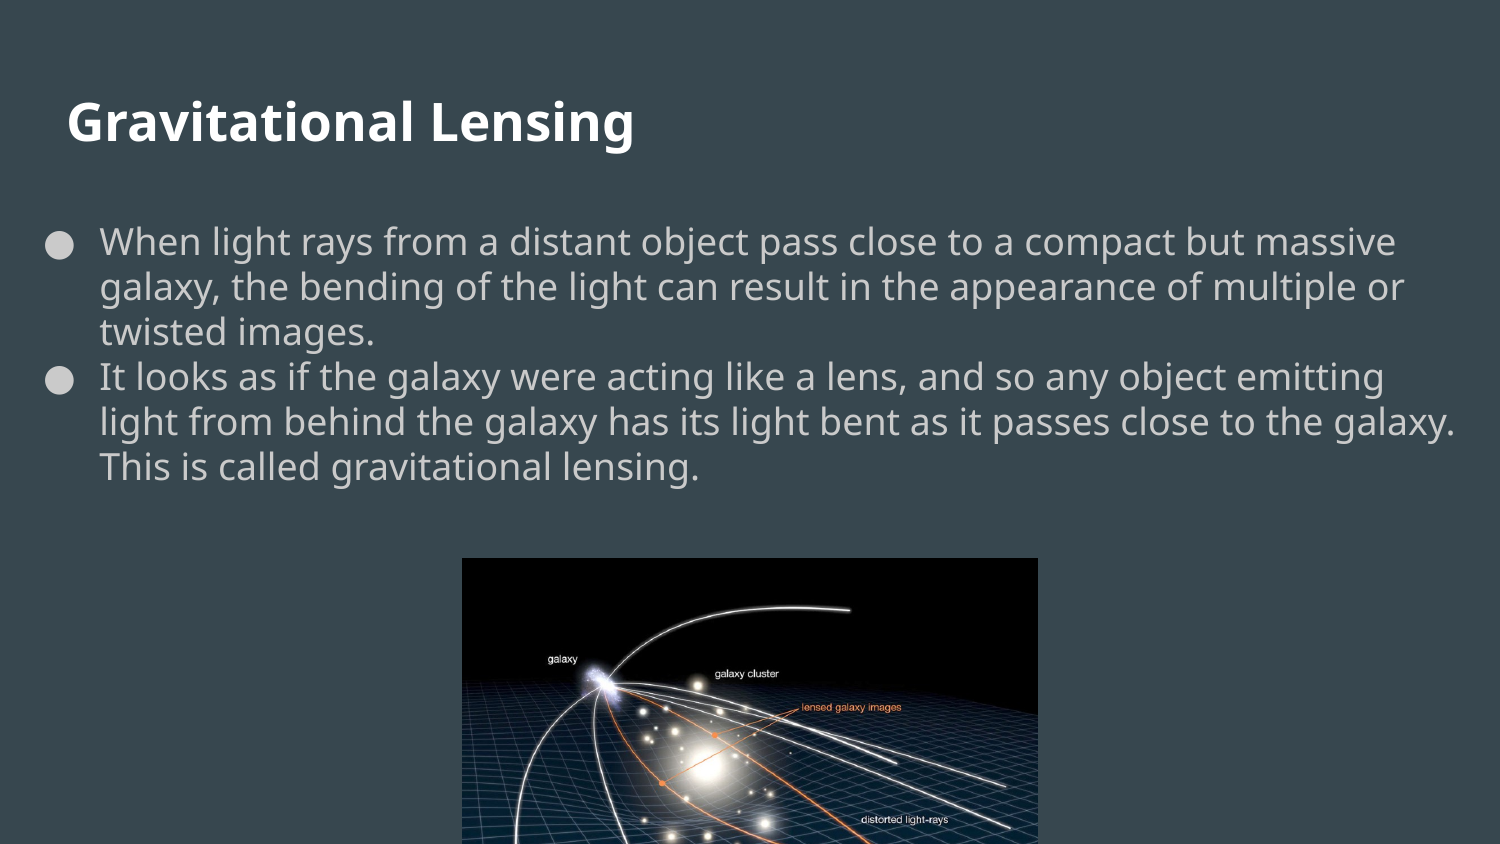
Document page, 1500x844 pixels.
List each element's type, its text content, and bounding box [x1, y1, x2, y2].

text_box When light rays from a distant object pass close to a compact but massive galaxy, the bending of the light can result in the appearance of multiple or twisted images. It looks as if the galaxy were acting like a lens, and so any object emitting light from behind the galaxy has its light bent as it passes close to the galaxy. This is called gravitational lensing. [9, 203, 1491, 504]
picture [462, 558, 1038, 844]
title Gravitational Lensing [51, 72, 1449, 167]
